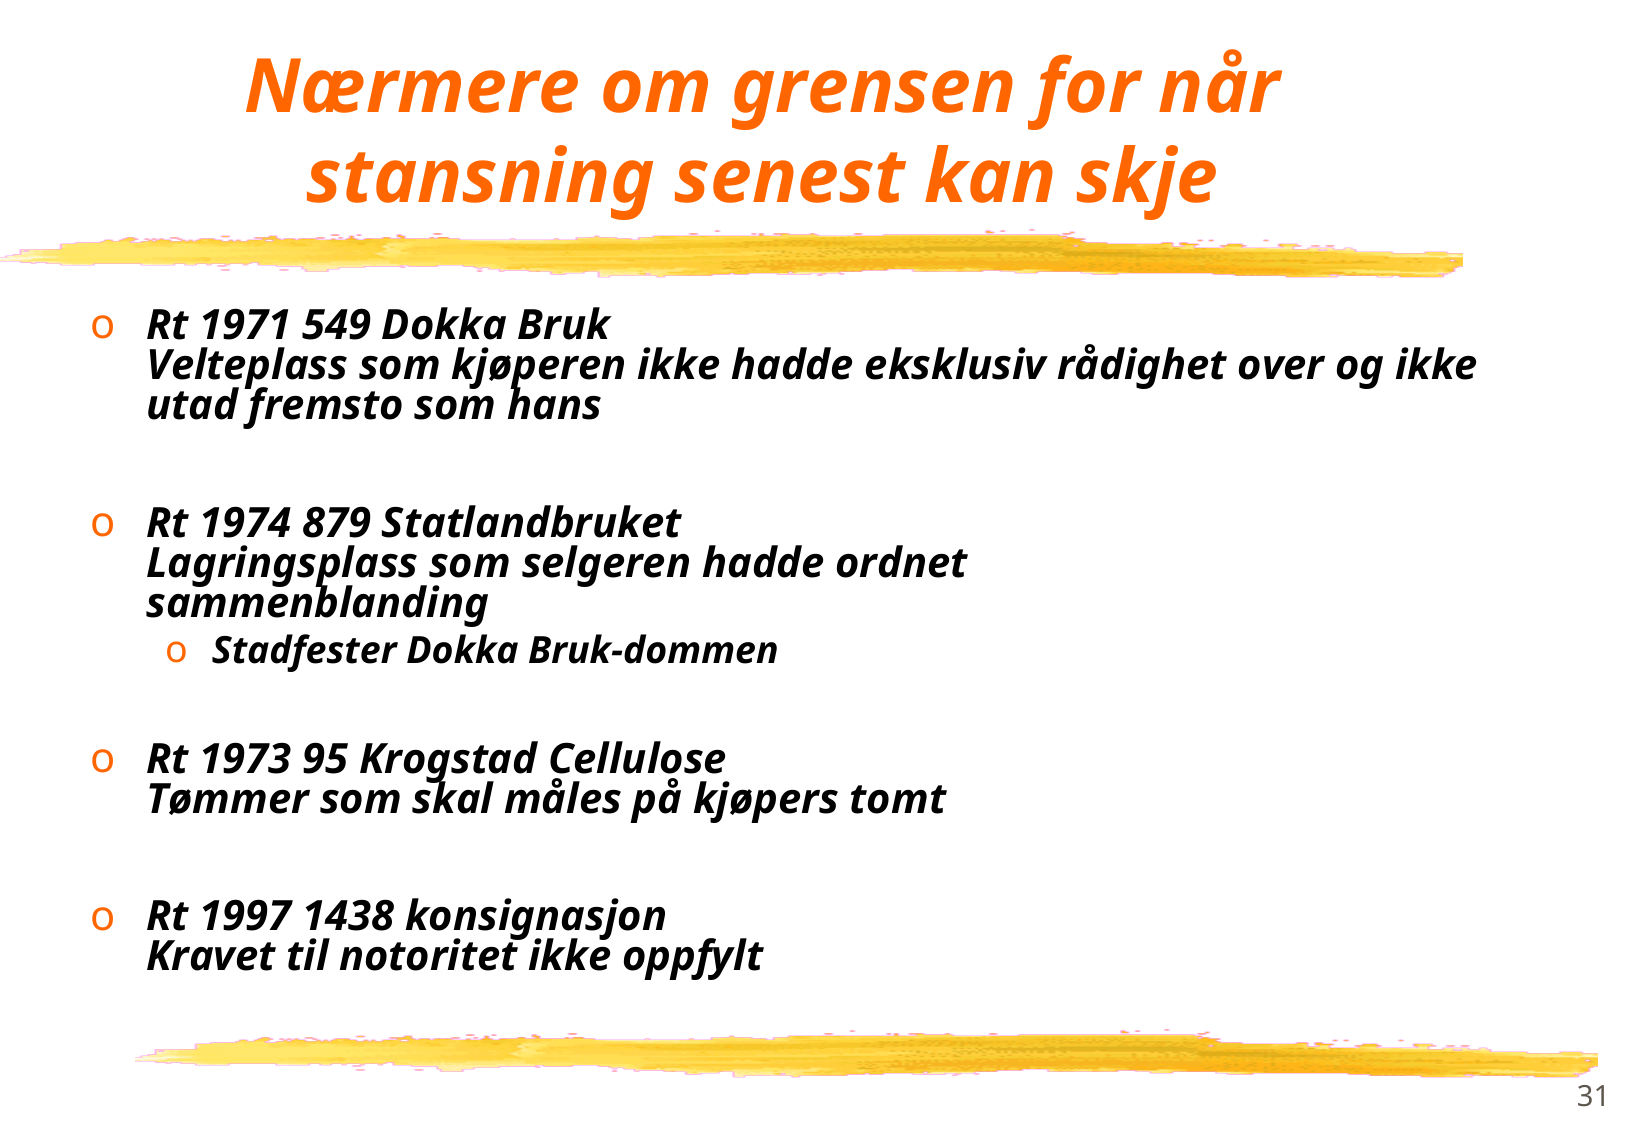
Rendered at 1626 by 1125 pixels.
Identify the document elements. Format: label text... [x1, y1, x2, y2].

list Rt 1971 549 Dokka Bruk Velteplass som kjøperen ikke hadde eksklusiv rådighet over og ikke utad fremsto som hans Rt 1974 879 Statlandbruket Lagringsplass som selgeren hadde ordnet sammenblanding Stadfester Dokka Bruk-dommen Rt 1973 95 Krogstad Cellulose Tømmer som skal måles på kjøpers tomt Rt 1997 1438 konsignasjon Kravet til notoritet ikke oppfylt [74, 299, 1529, 991]
text_box <number> [1516, 1050, 1626, 1125]
picture [135, 1024, 1598, 1088]
picture [0, 224, 1463, 288]
title Nærmere om grensen for når stansning senest kan skje [72, 29, 1454, 225]
